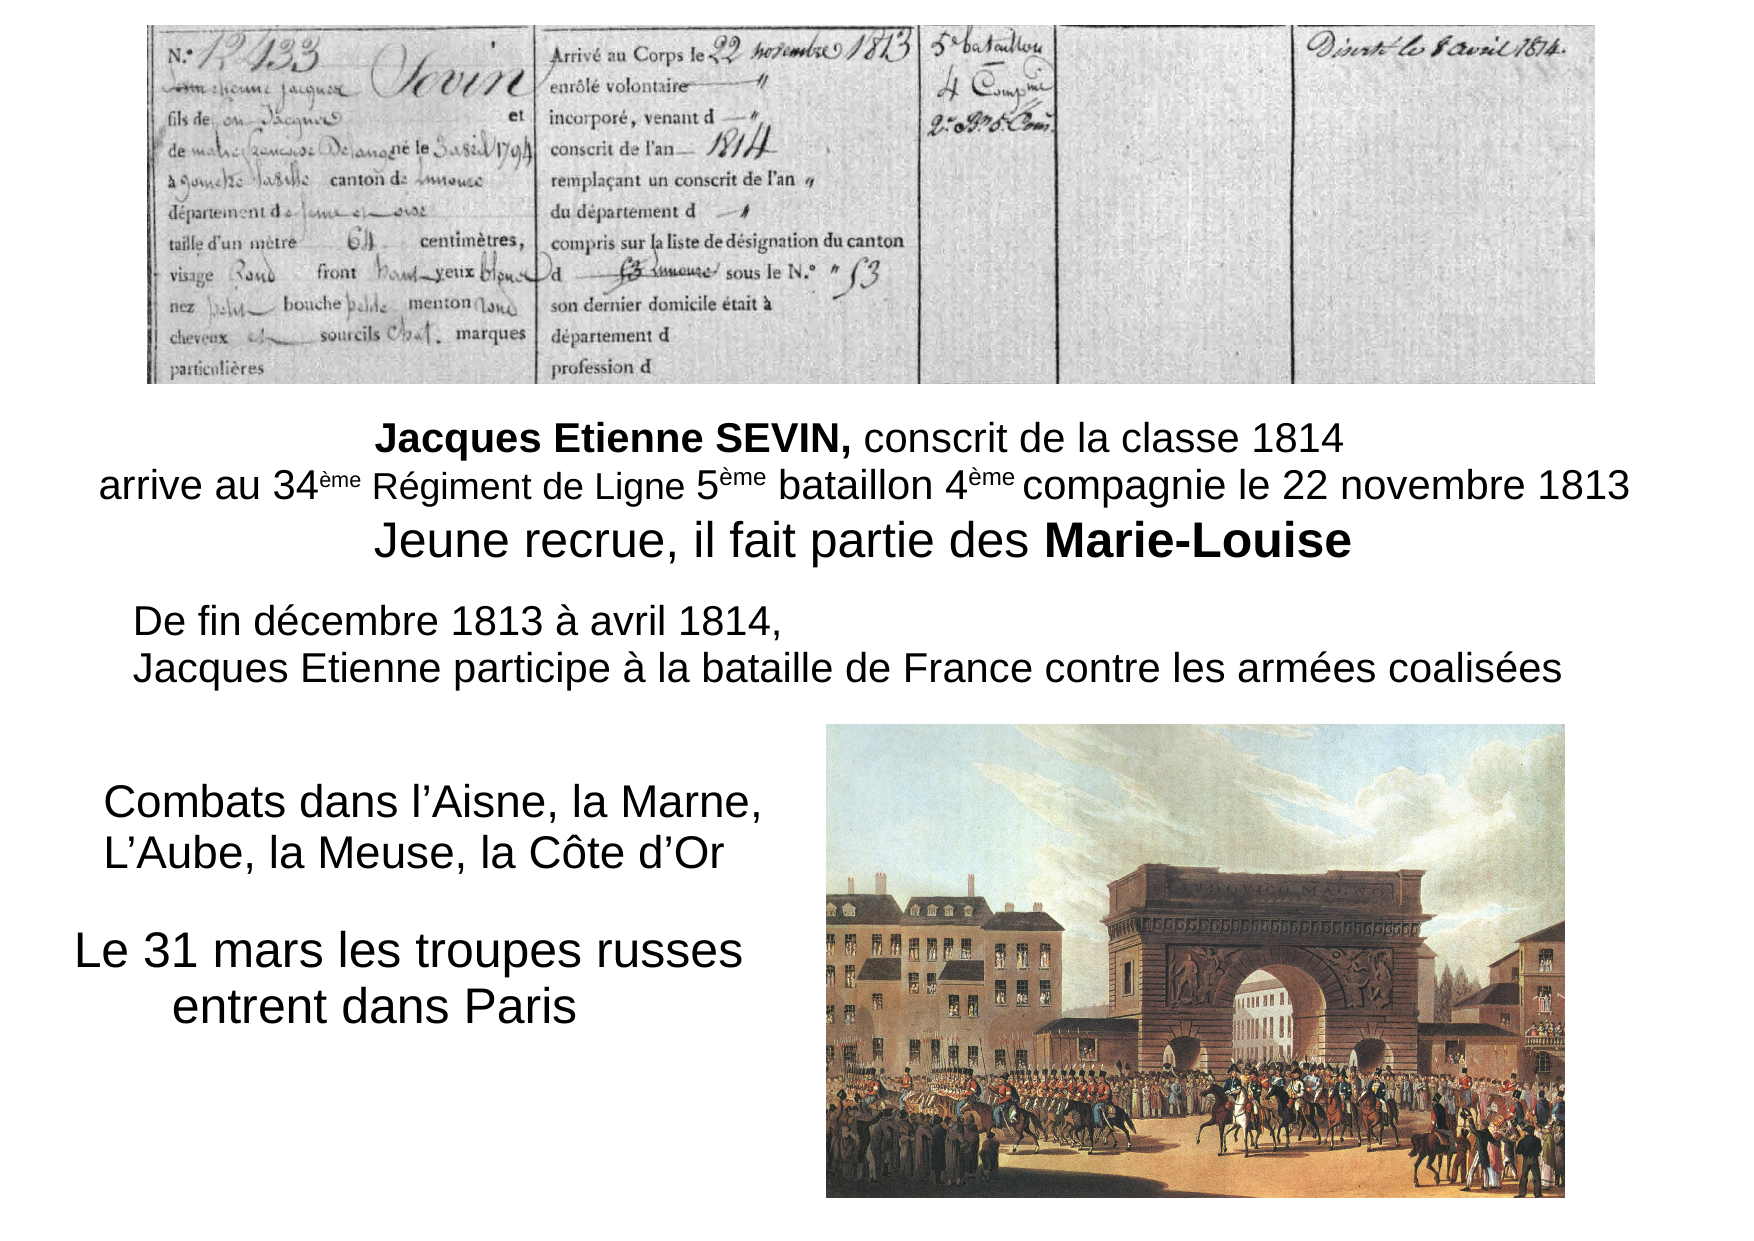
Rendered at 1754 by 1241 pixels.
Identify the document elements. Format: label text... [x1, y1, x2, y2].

text_box Jeune recrue, il fait partie des Marie-Louise [359, 505, 1388, 591]
text_box Le 31 mars les troupes russes entrent dans Paris [59, 915, 759, 1042]
picture [147, 25, 1595, 384]
text_box Combats dans l’Aisne, la Marne, L’Aube, la Meuse, la Côte d’Or [88, 768, 779, 886]
text_box Jacques Etienne SEVIN, conscrit de la classe 1814 arrive au 34ème Régiment de Ligne 5ème bataillon 4ème compagnie le 22 novembre 1813 [83, 407, 1649, 516]
text_box De fin décembre 1813 à avril 1814, Jacques Etienne participe à la bataille de France contre les armées coalisées [118, 590, 1595, 709]
picture [826, 724, 1565, 1198]
